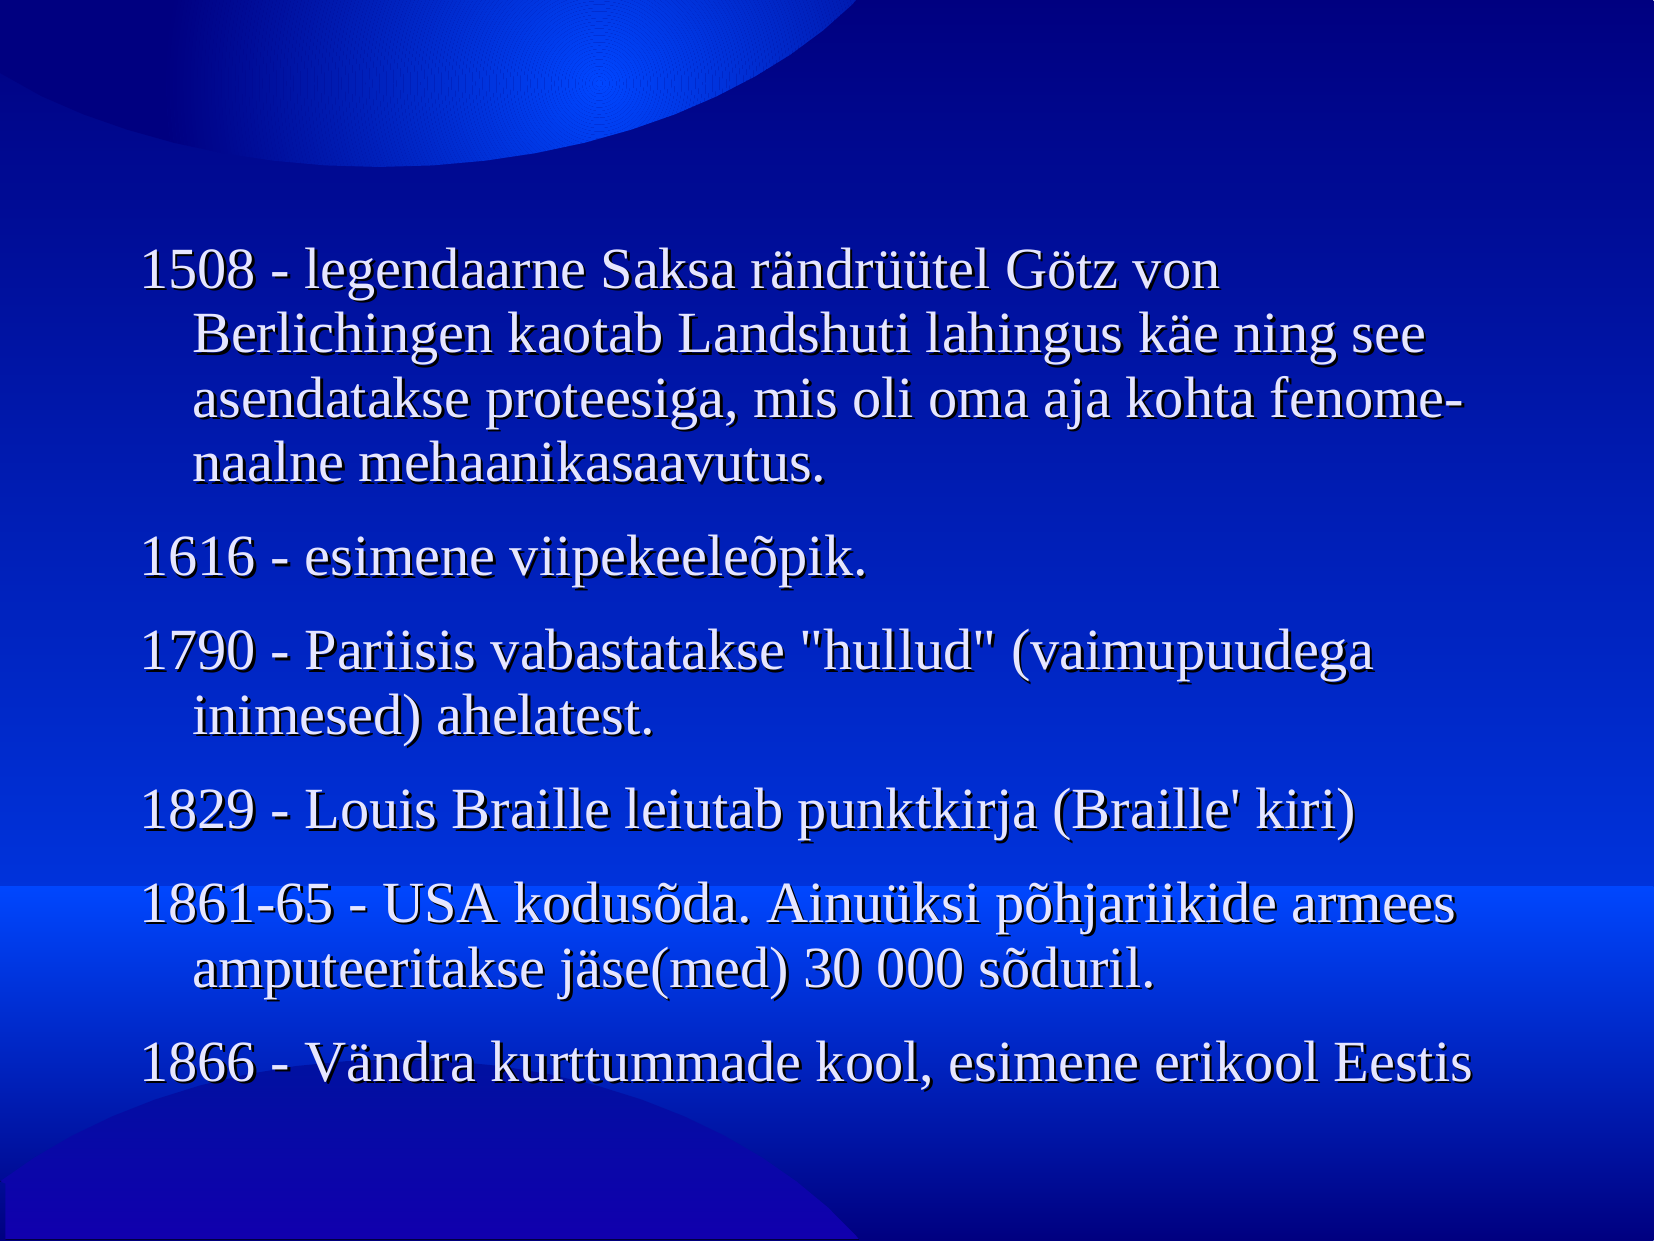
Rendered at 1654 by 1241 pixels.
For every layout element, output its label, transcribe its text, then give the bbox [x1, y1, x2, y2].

list 1508 - legendaarne Saksa rändrüütel Götz von Berlichingen kaotab Landshuti lahingus käe ning see asendatakse proteesiga, mis oli oma aja kohta fenome- naalne mehaanikasaavutus. 1616 - esimene viipekeeleõpik. 1790 - Pariisis vabastatakse "hullud" (vaimupuudega inimesed) ahelatest. 1829 - Louis Braille leiutab punktkirja (Braille' kiri) 1861-65 - USA kodusõda. Ainuüksi põhjariikide armees amputeeritakse jäse(med) 30 000 sõduril. 1866 - Vändra kurttummade kool, esimene erikool Eestis [121, 236, 1534, 1127]
